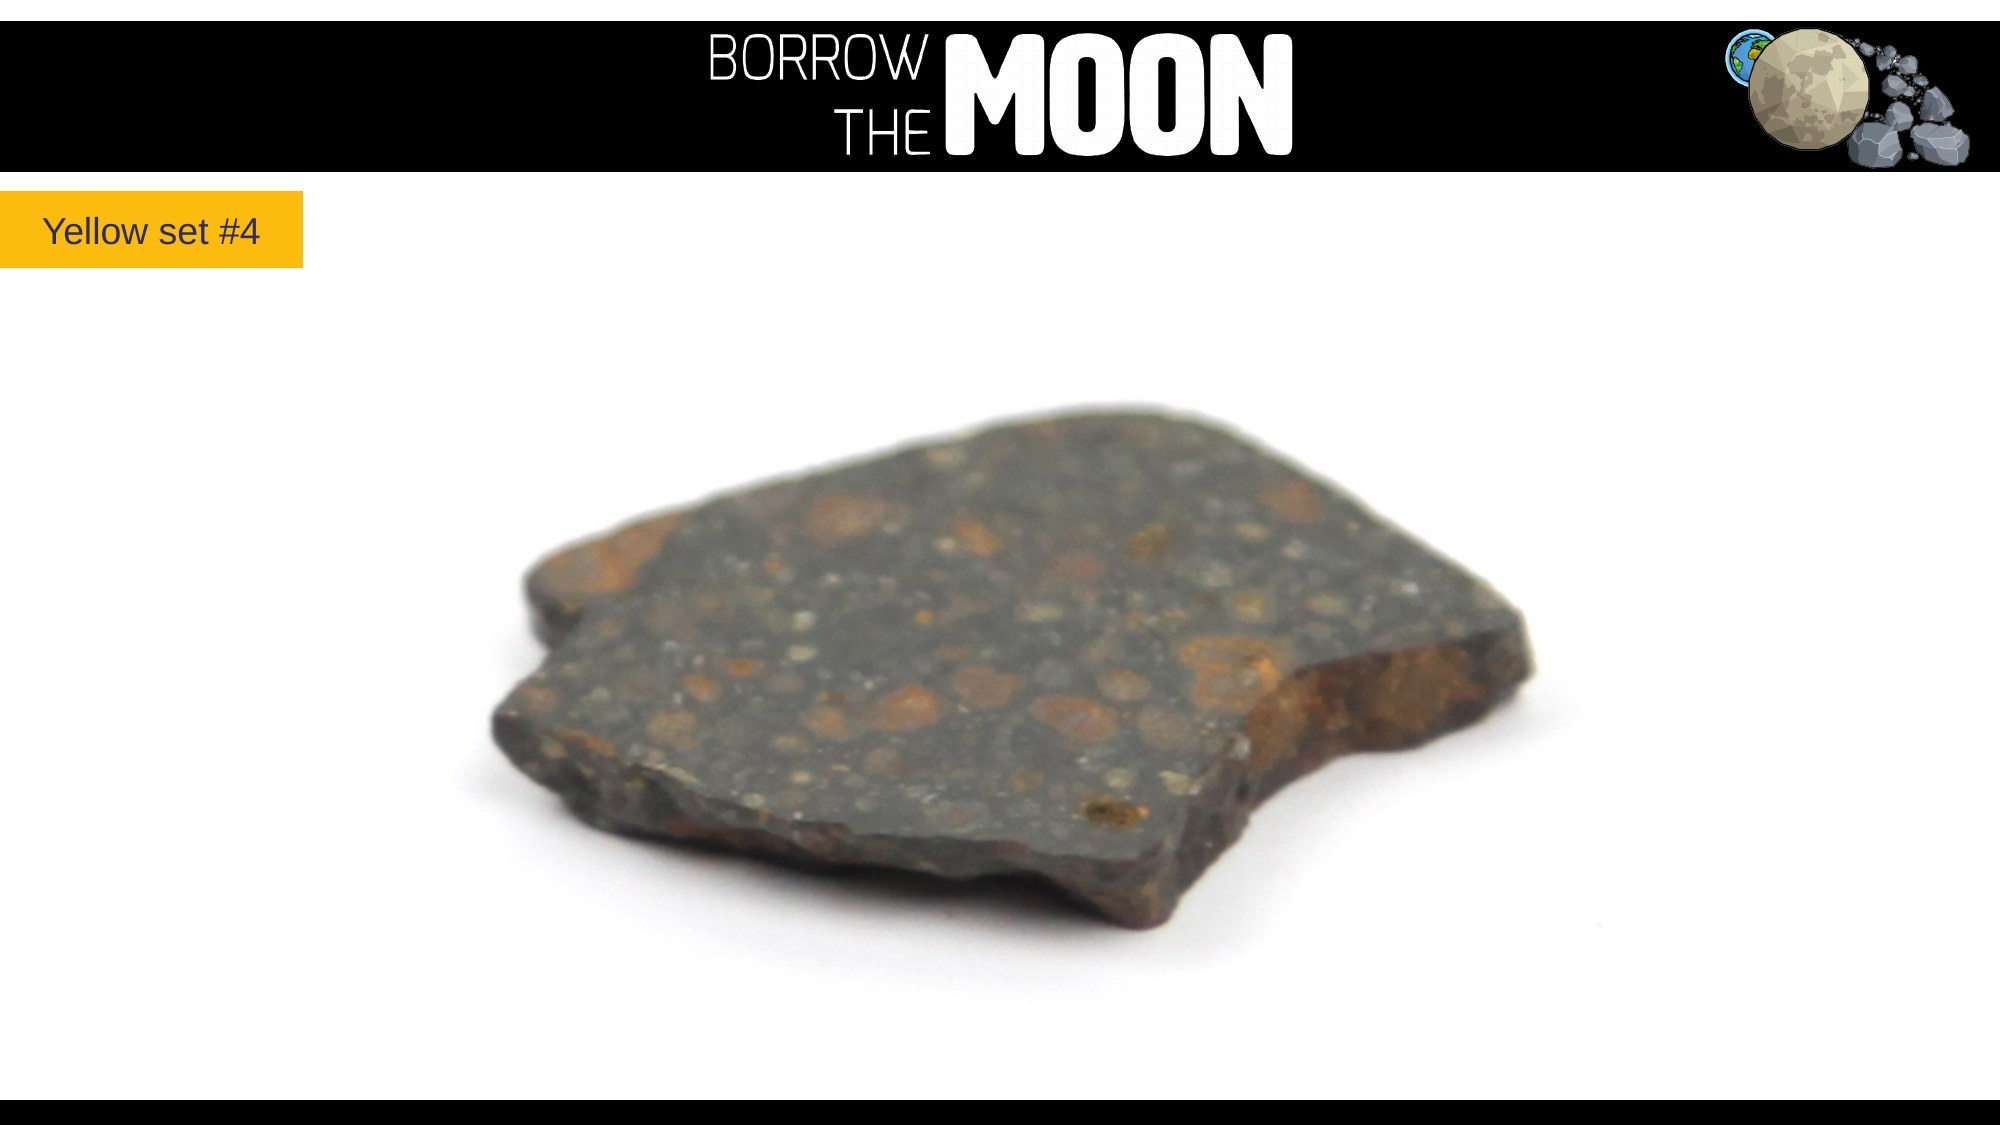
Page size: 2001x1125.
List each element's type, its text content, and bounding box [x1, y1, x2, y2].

text_box Yellow set #4 [0, 191, 303, 268]
picture [355, 202, 1645, 1062]
